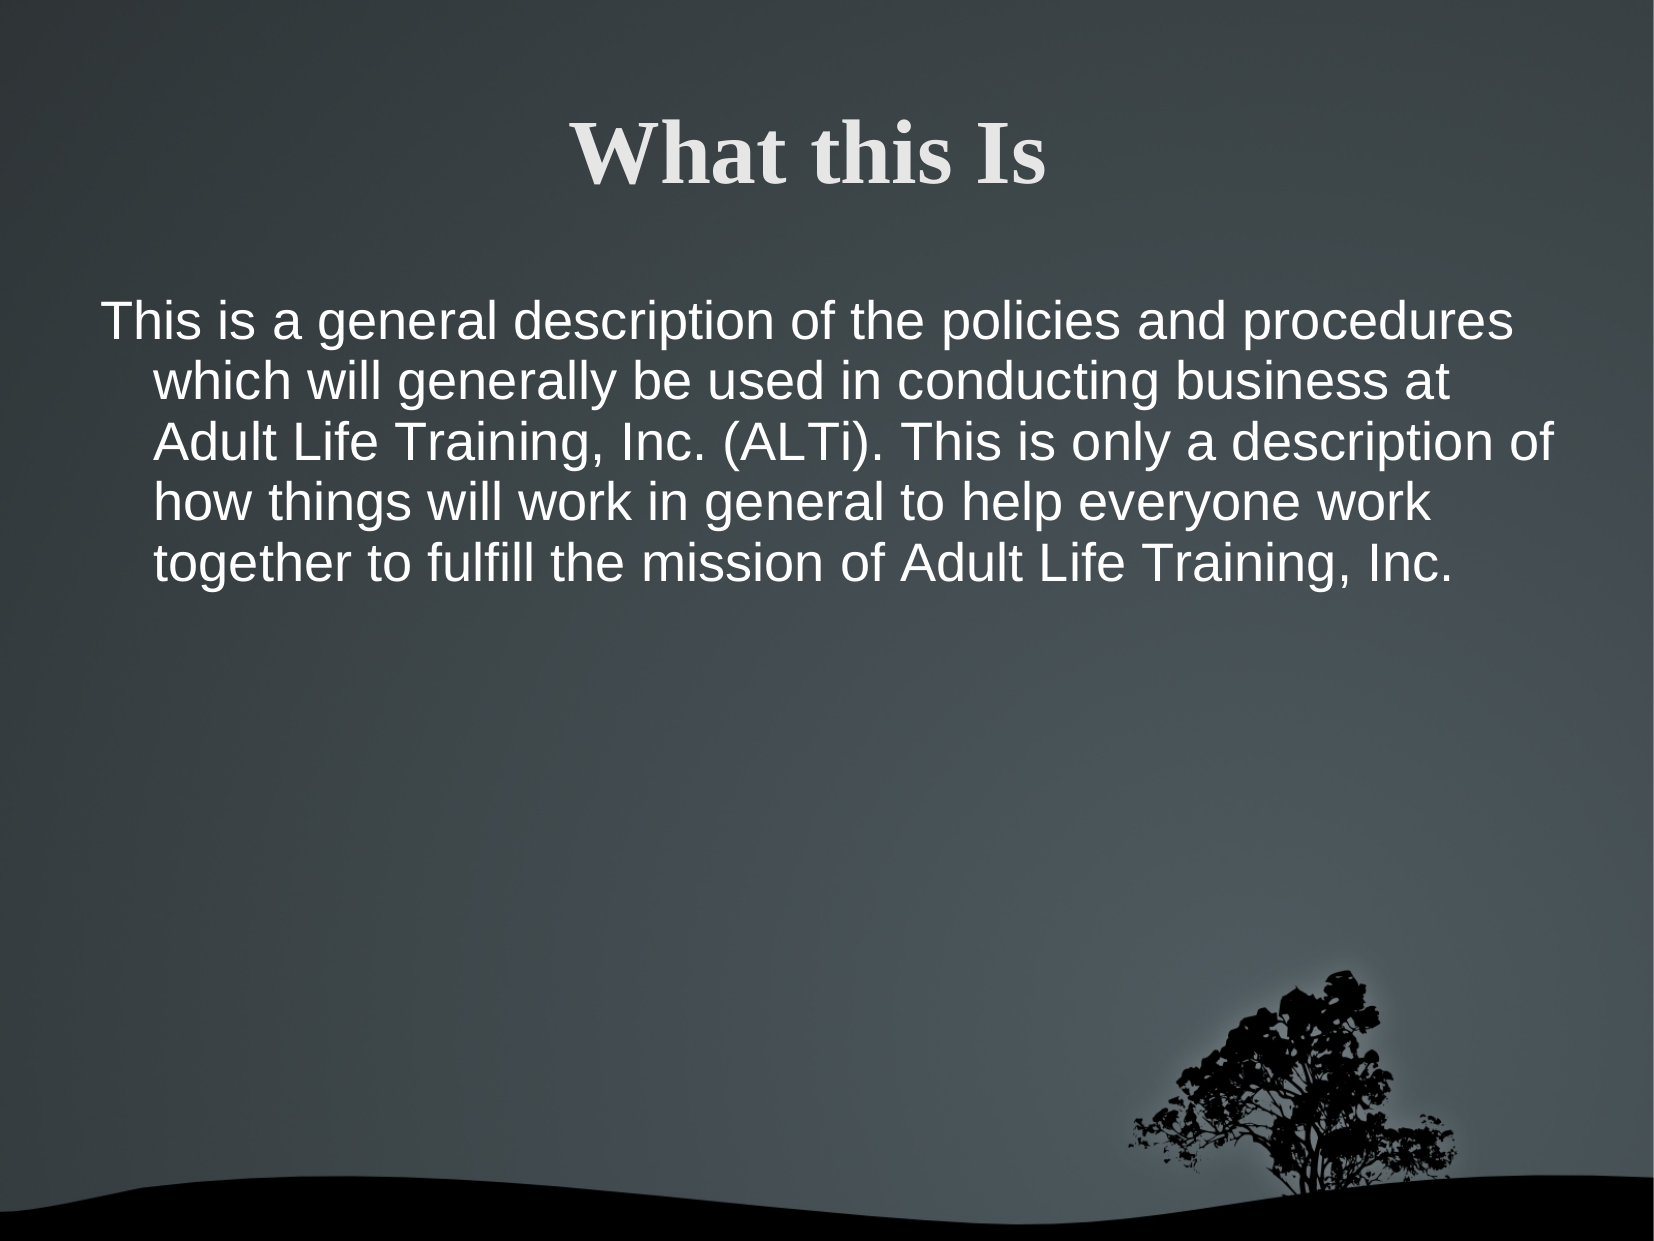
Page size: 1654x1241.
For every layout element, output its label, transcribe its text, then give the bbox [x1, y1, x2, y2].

title What this Is [82, 49, 1571, 257]
picture [0, 0, 1654, 1241]
list This is a general description of the policies and procedures which will generally be used in conducting business at Adult Life Training, Inc. (ALTi). This is only a description of how things will work in general to help everyone work together to fulfill the mission of Adult Life Training, Inc. [82, 290, 1571, 1109]
